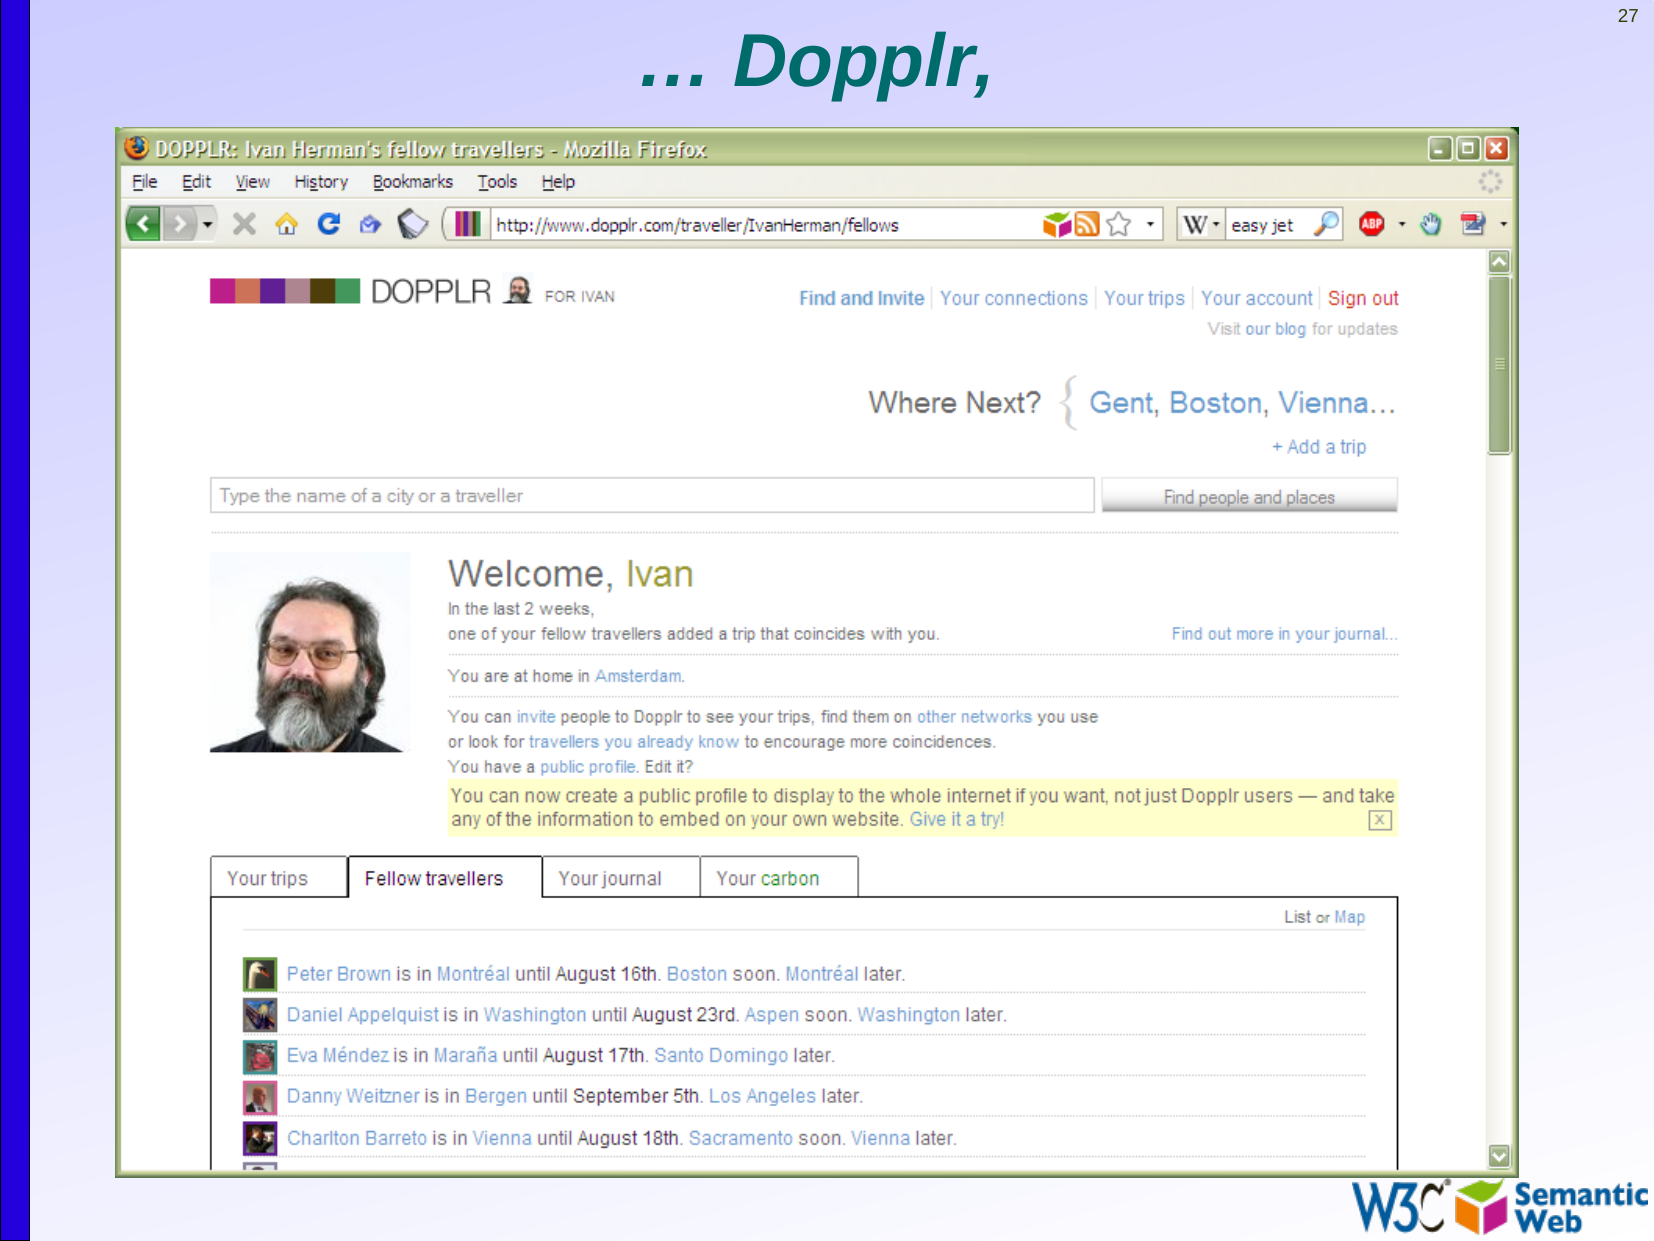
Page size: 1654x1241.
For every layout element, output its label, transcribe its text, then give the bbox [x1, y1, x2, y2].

title … Dopplr, [0, 0, 1654, 119]
picture [115, 127, 1648, 1235]
